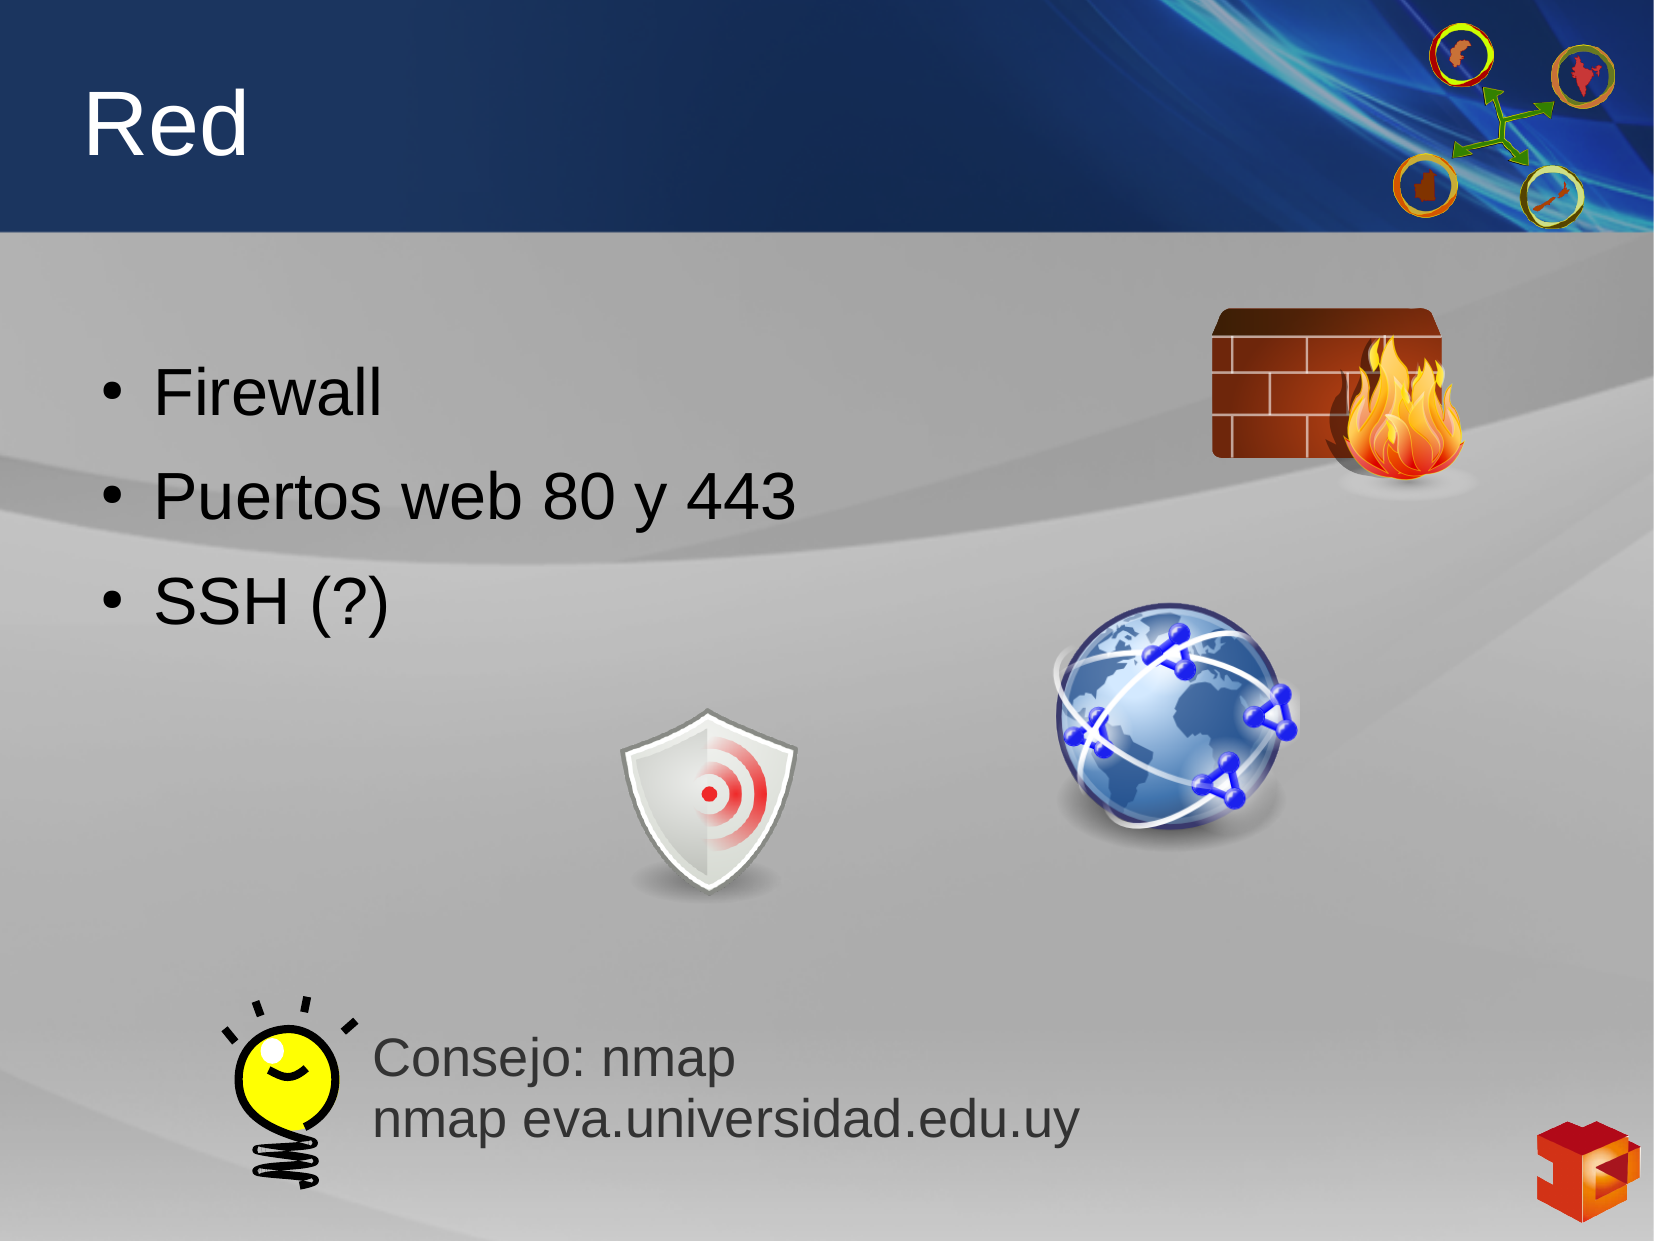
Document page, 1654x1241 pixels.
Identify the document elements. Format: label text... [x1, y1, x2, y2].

list Firewall Puertos web 80 y 443 SSH (?) [82, 355, 1571, 892]
picture [0, 0, 1654, 1241]
title Red [82, 19, 1571, 228]
list Consejo: nmap nmap eva.universidad.edu.uy [372, 1027, 1436, 1159]
